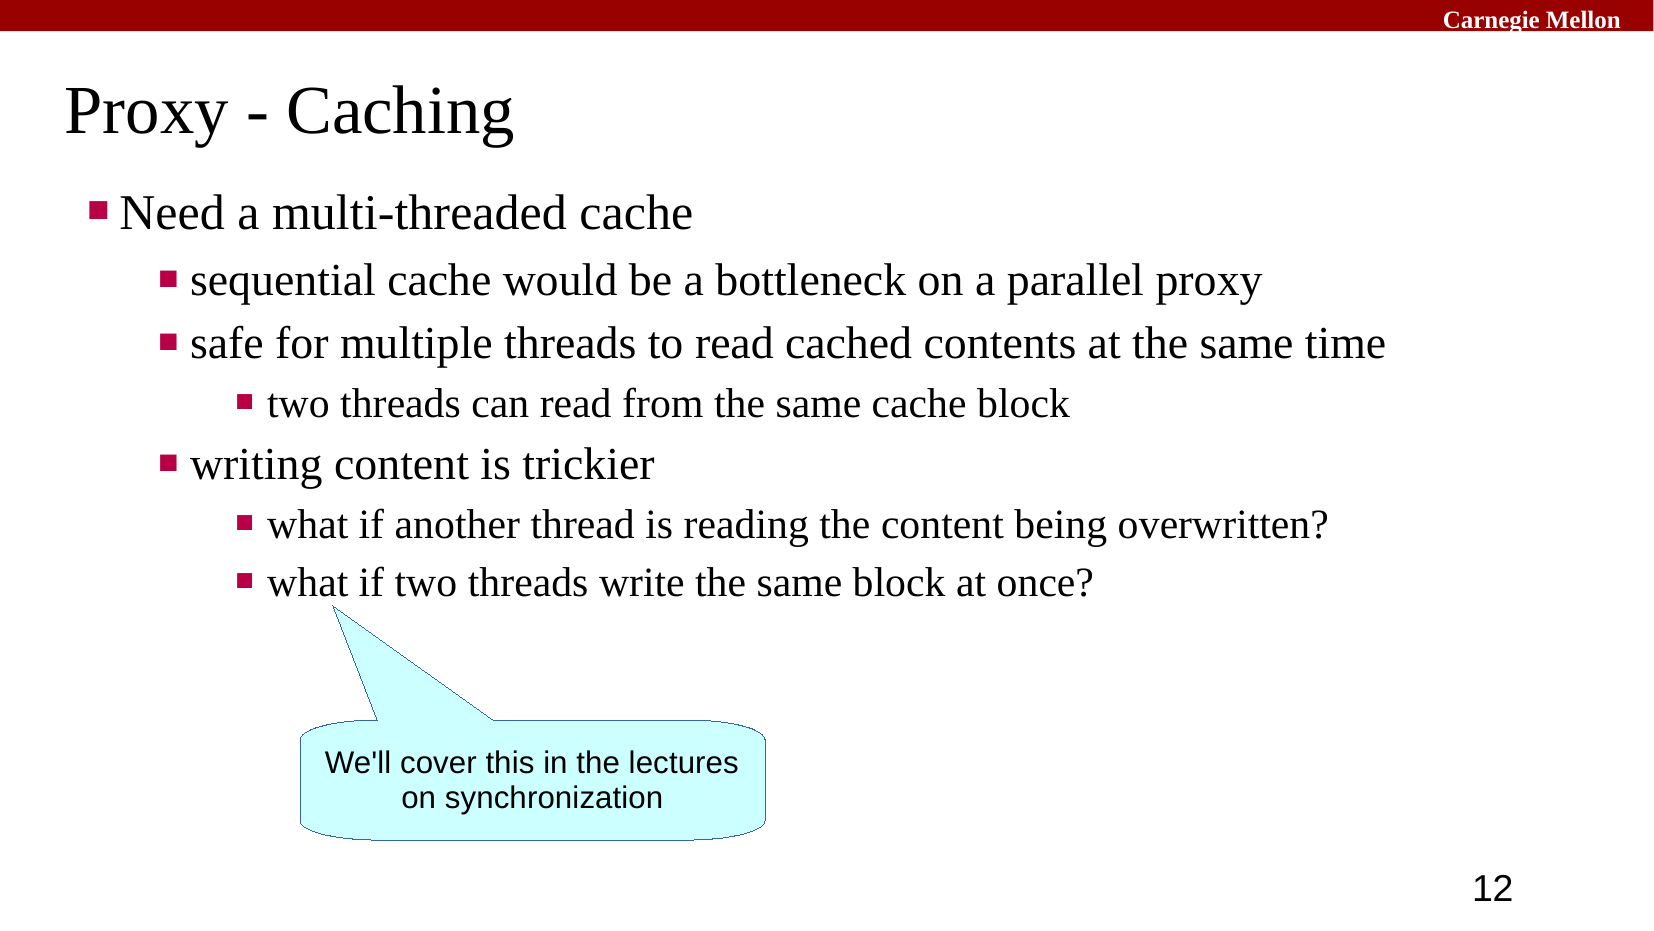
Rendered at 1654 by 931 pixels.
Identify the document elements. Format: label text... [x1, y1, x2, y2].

text_box We'll cover this in the lectures on synchronization [300, 605, 766, 841]
list Need a multi-threaded cache sequential cache would be a bottleneck on a parallel proxy safe for multiple threads to read cached contents at the same time two threads can read from the same cache block writing content is trickier what if another thread is reading the content being overwritten? what if two threads write the same block at once? [71, 184, 1576, 859]
title Proxy - Caching [64, 58, 1576, 163]
